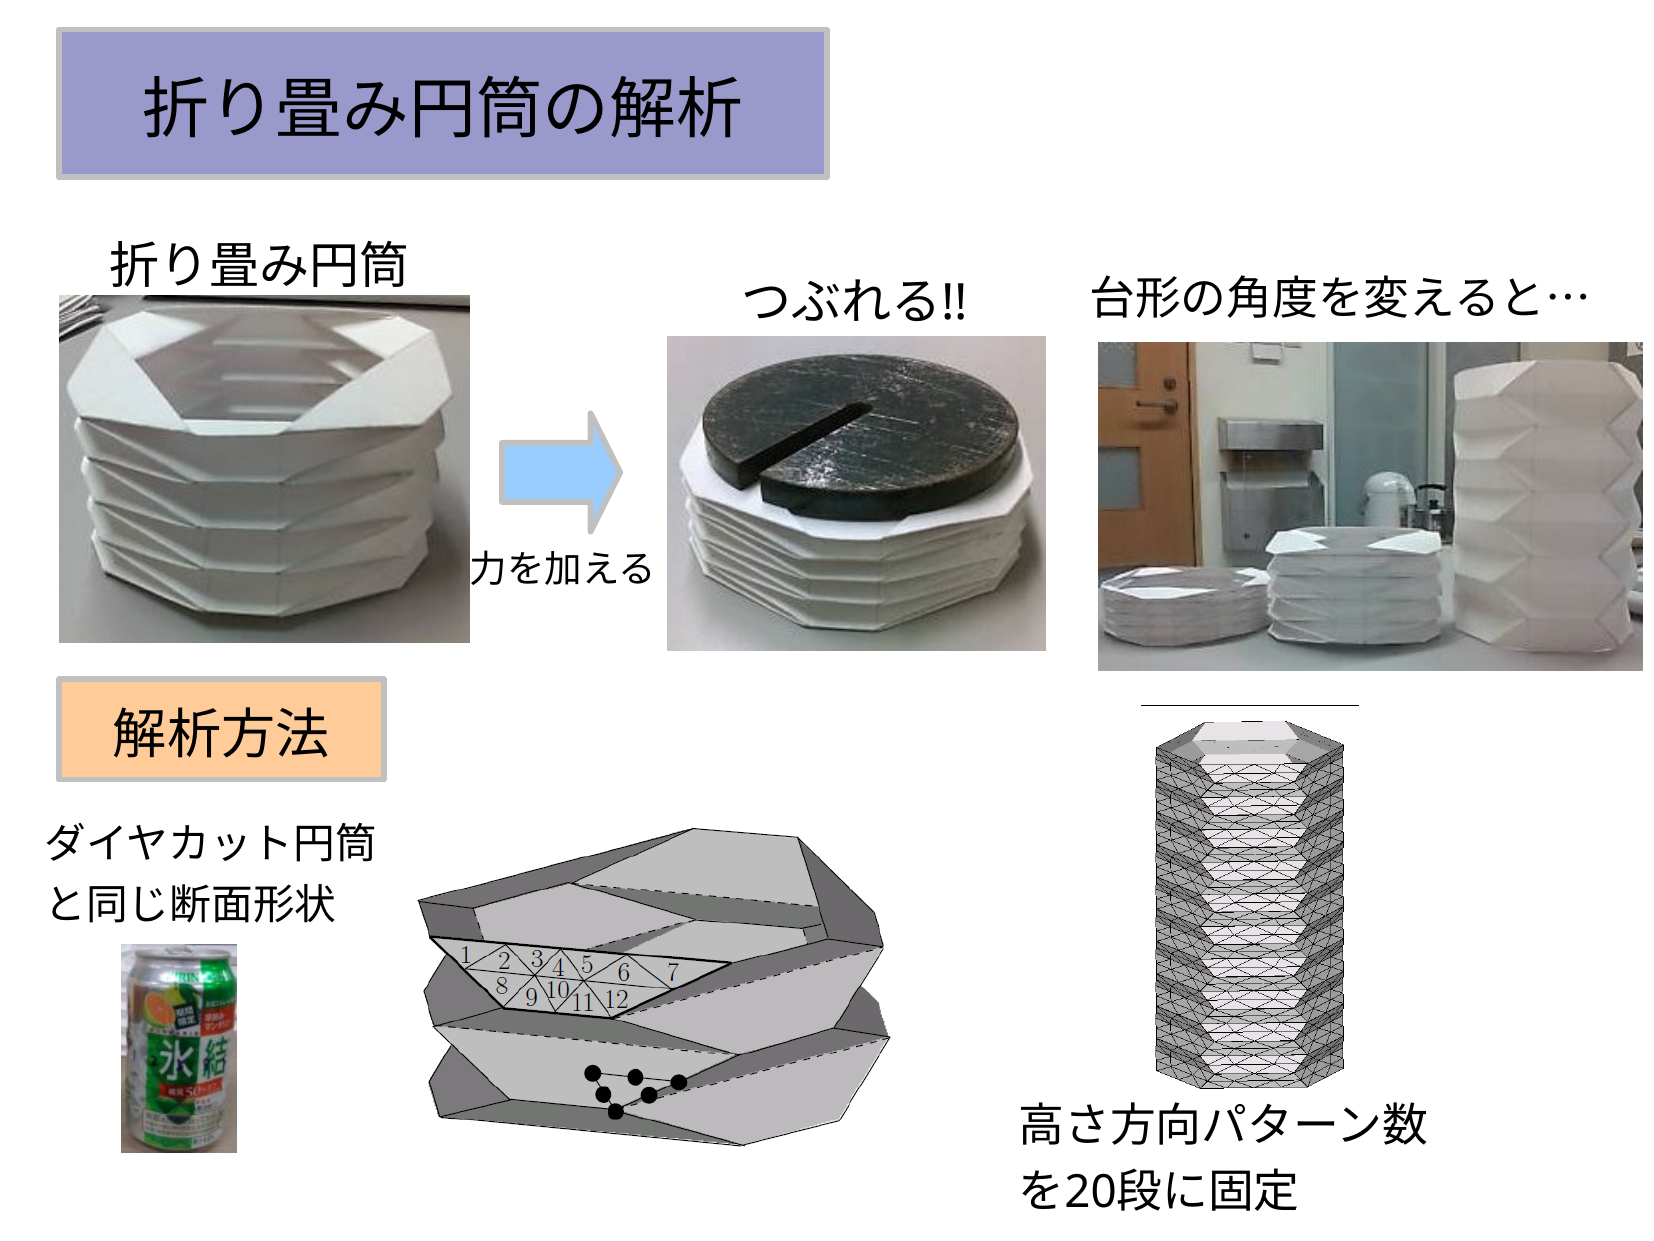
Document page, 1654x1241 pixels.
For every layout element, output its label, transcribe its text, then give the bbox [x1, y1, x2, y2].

picture [667, 336, 1046, 651]
text_box 力を加える [454, 531, 691, 596]
text_box 台形の角度を変えると… [1074, 253, 1636, 329]
picture [1141, 705, 1359, 1093]
picture [59, 295, 470, 643]
picture [1098, 342, 1643, 671]
picture [121, 944, 237, 1153]
picture [398, 791, 910, 1152]
text_box [501, 413, 621, 531]
text_box 解析方法 [59, 679, 384, 780]
text_box ダイヤカット円筒 と同じ断面形状 [29, 803, 414, 927]
text_box 折り畳み円筒の解析 [59, 29, 827, 178]
text_box つぶれる!! [726, 253, 1052, 335]
text_box 折り畳み円筒 [94, 218, 479, 299]
text_box 高さ方向パターン数 を20段に固定 [1003, 1080, 1595, 1221]
